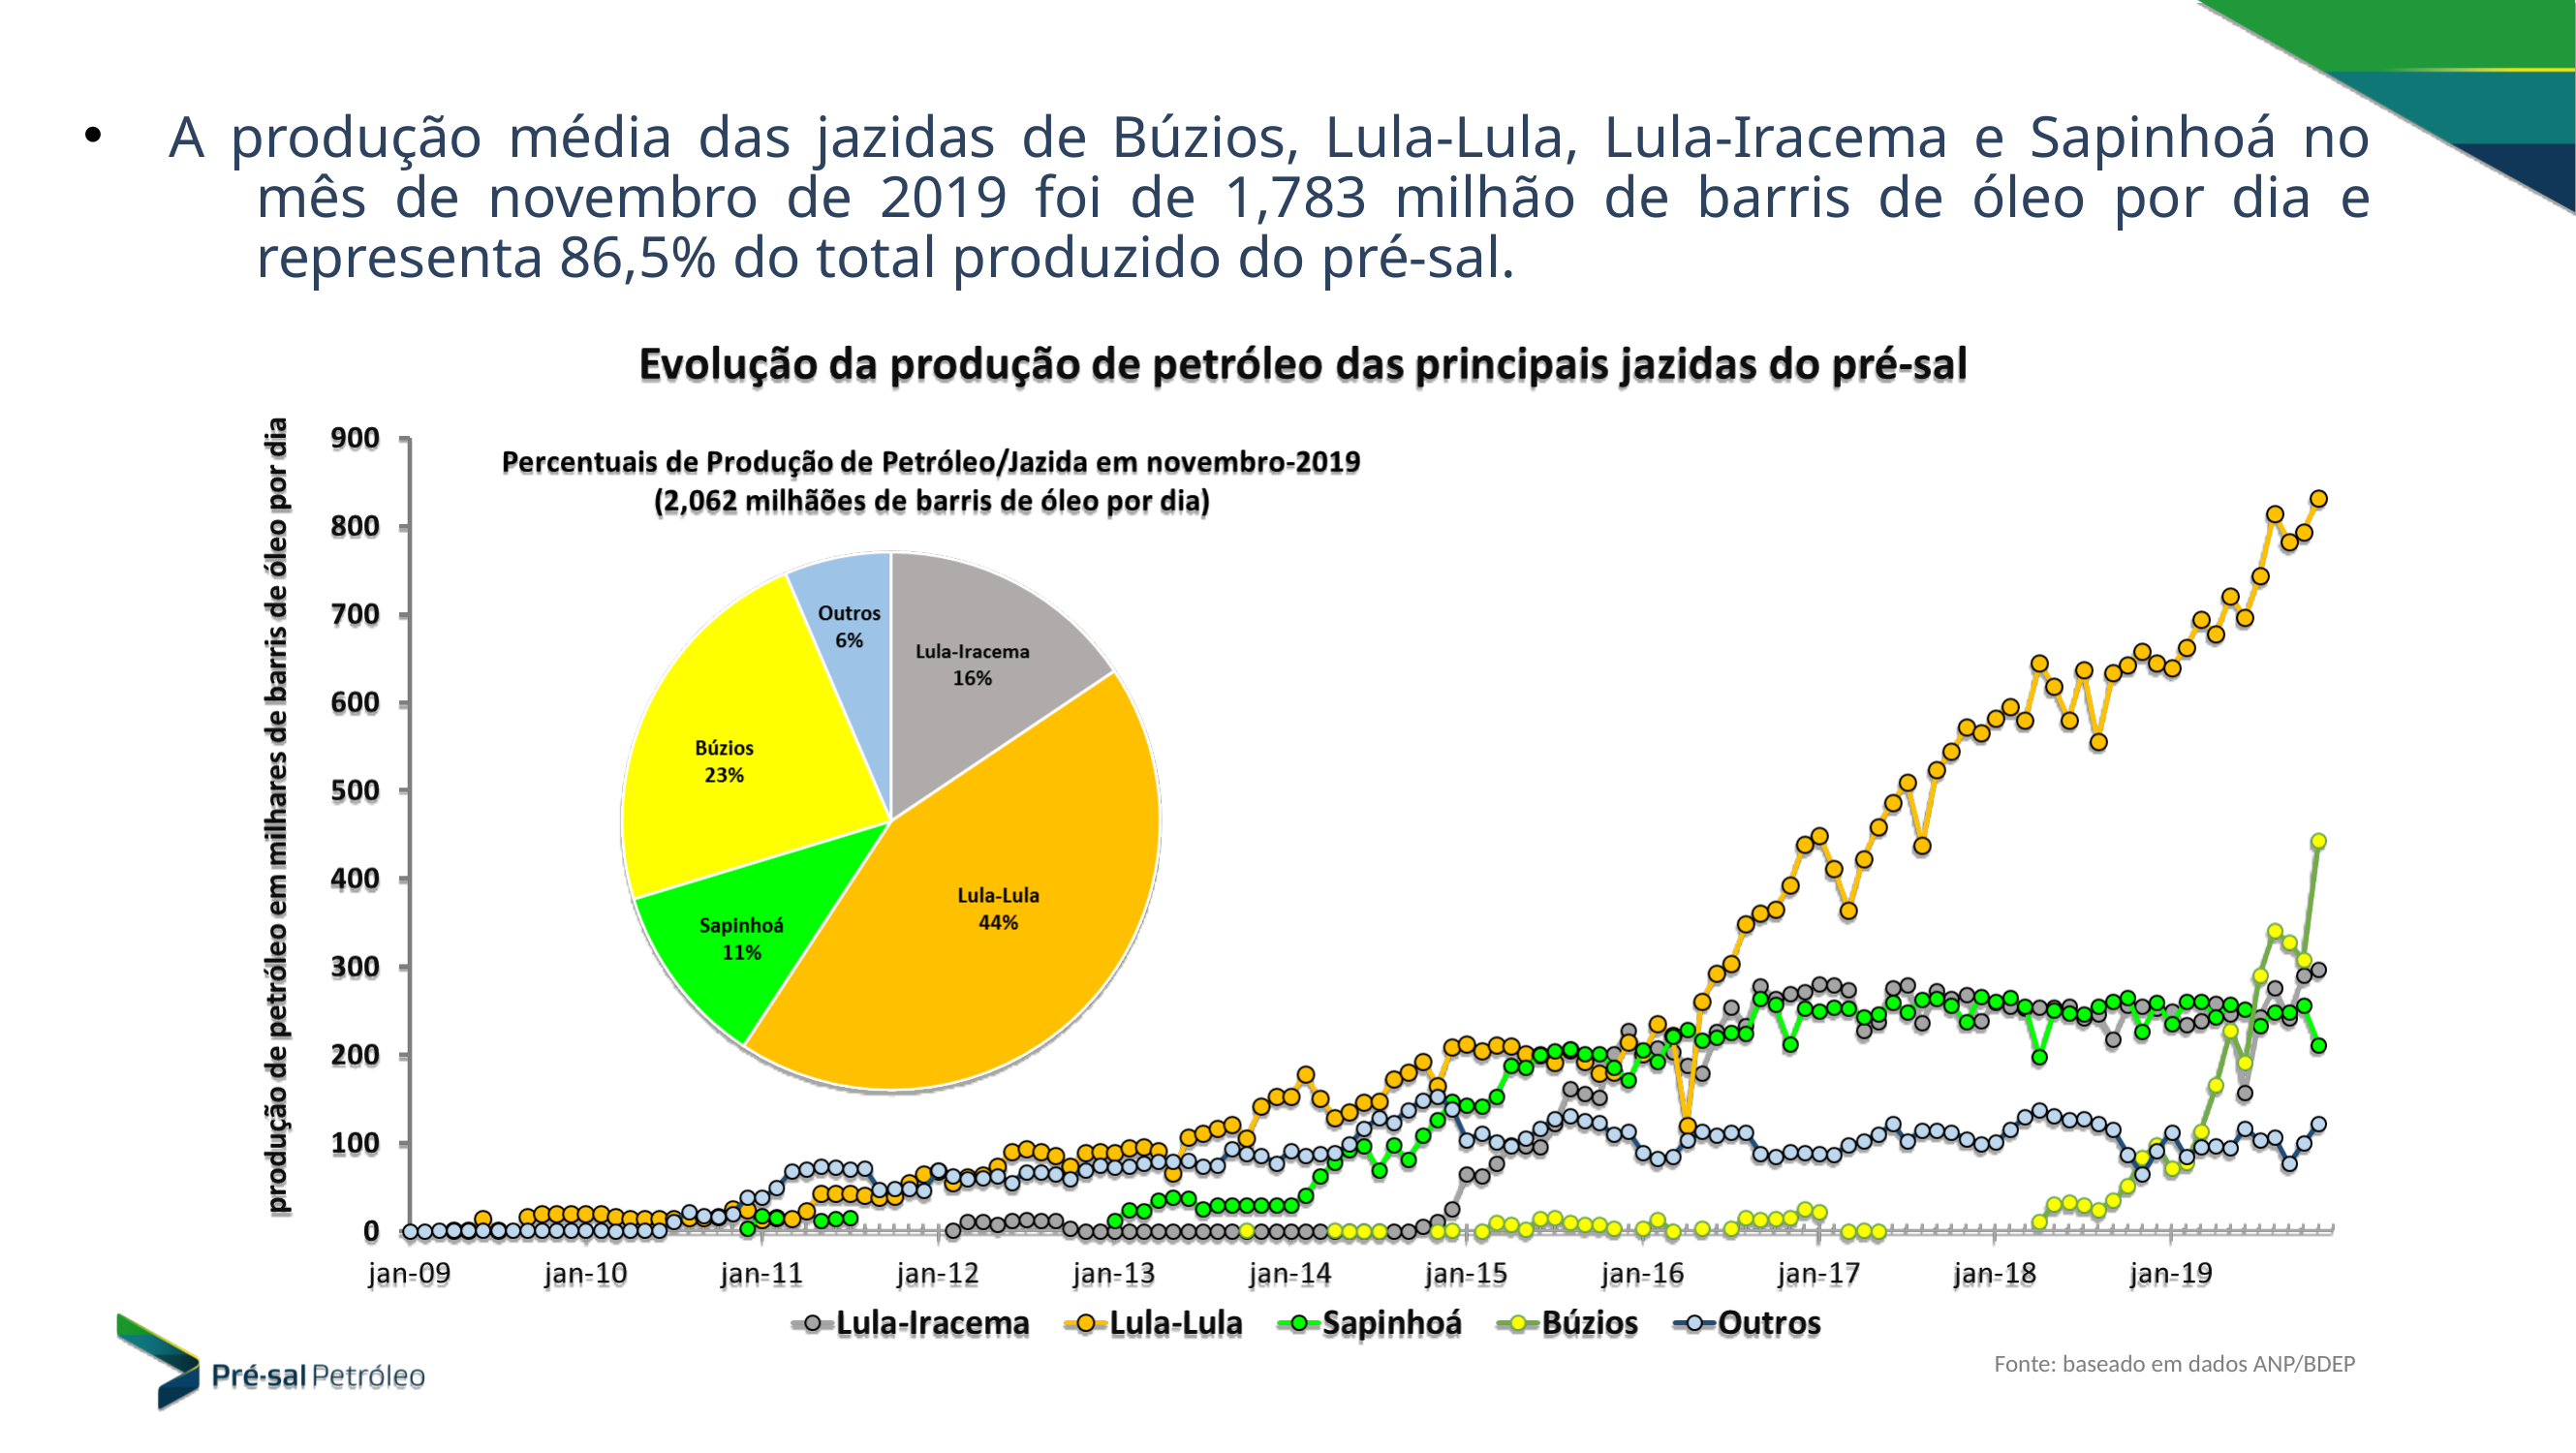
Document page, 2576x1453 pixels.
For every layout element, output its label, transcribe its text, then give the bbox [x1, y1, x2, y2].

text_box Fonte: baseado em dados ANP/BDEP [1979, 1363, 2374, 1385]
picture [221, 317, 2387, 1363]
text_box A produção média das jazidas de Búzios, Lula-Lula, Lula-Iracema e Sapinhoá no mês de novembro de 2019 foi de 1,783 milhão de barris de óleo por dia e representa 86,5% do total produzido do pré-sal. [68, 100, 2387, 330]
